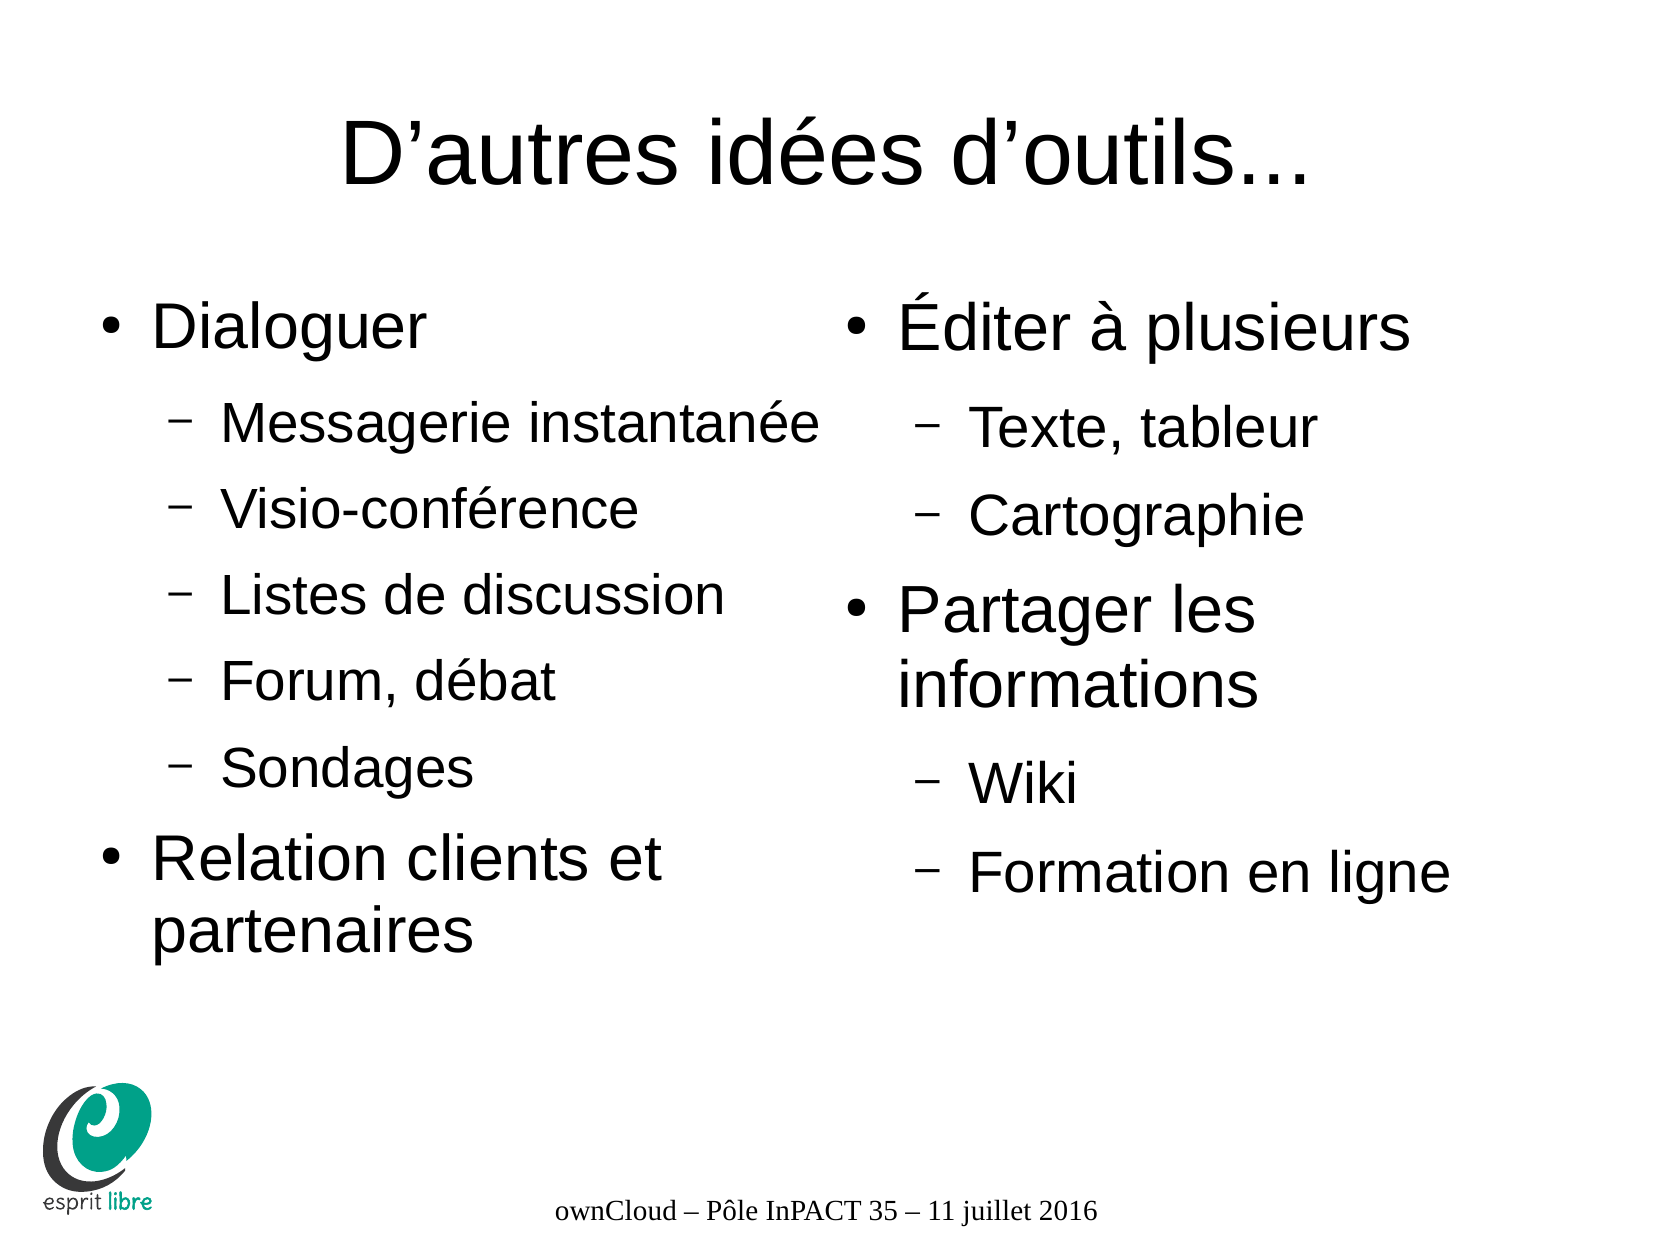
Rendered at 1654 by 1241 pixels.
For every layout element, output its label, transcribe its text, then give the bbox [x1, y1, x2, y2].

list Éditer à plusieurs Texte, tableur Cartographie Partager les informations Wiki Formation en ligne [826, 290, 1571, 1010]
title D’autres idées d’outils... [82, 49, 1571, 257]
list Dialoguer Messagerie instantanée Visio-conférence Listes de discussion Forum, débat Sondages Relation clients et partenaires [82, 290, 826, 1010]
